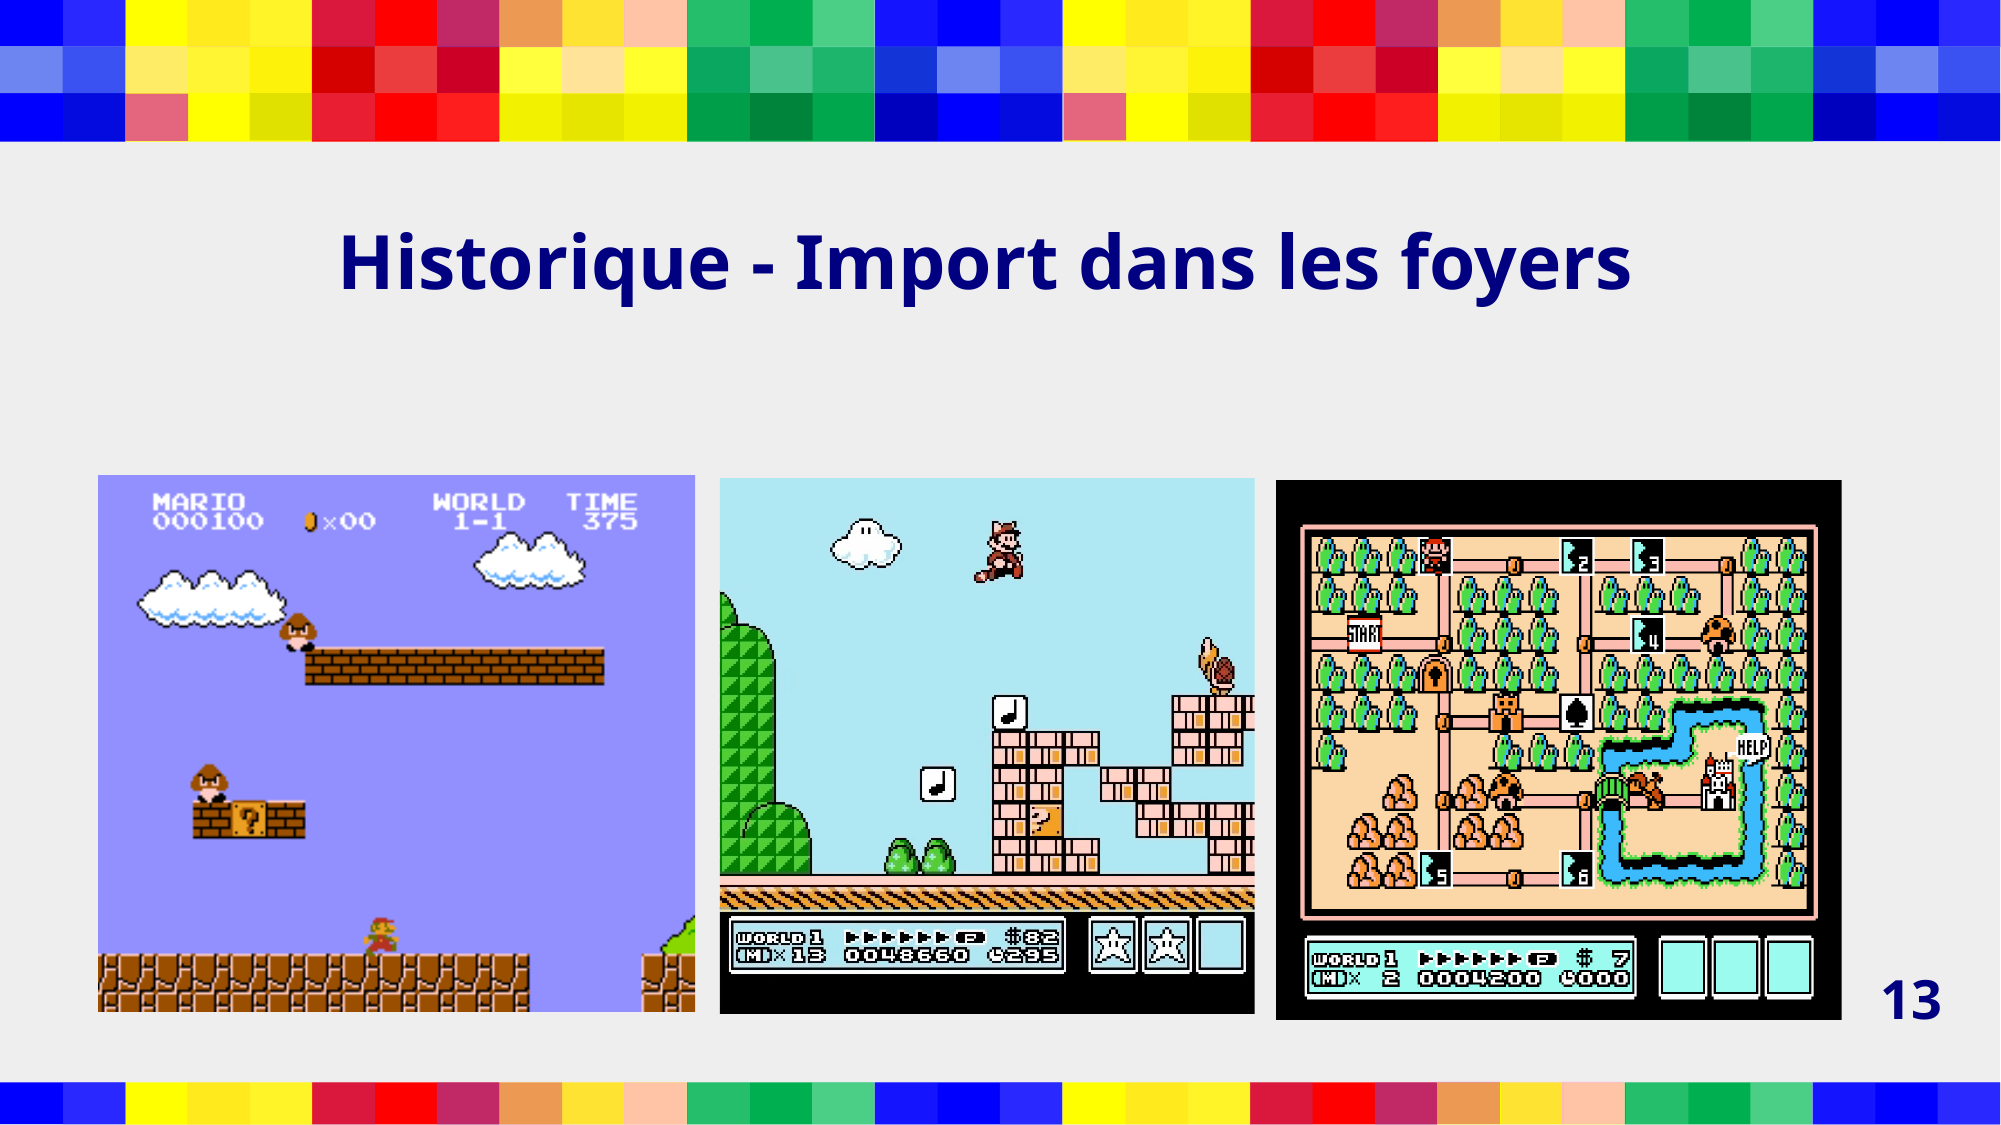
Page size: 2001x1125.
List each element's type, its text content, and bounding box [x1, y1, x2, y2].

text_box [1276, 480, 1842, 1020]
text_box Historique - Import dans les foyers [60, 201, 1912, 325]
text_box [719, 478, 1255, 1015]
text_box [98, 475, 696, 1012]
title - Super Mario Bros. (1985) VS Super Mario Bros. 3 (1988) [60, 213, 1915, 1058]
text_box 13 [1853, 954, 1970, 1043]
